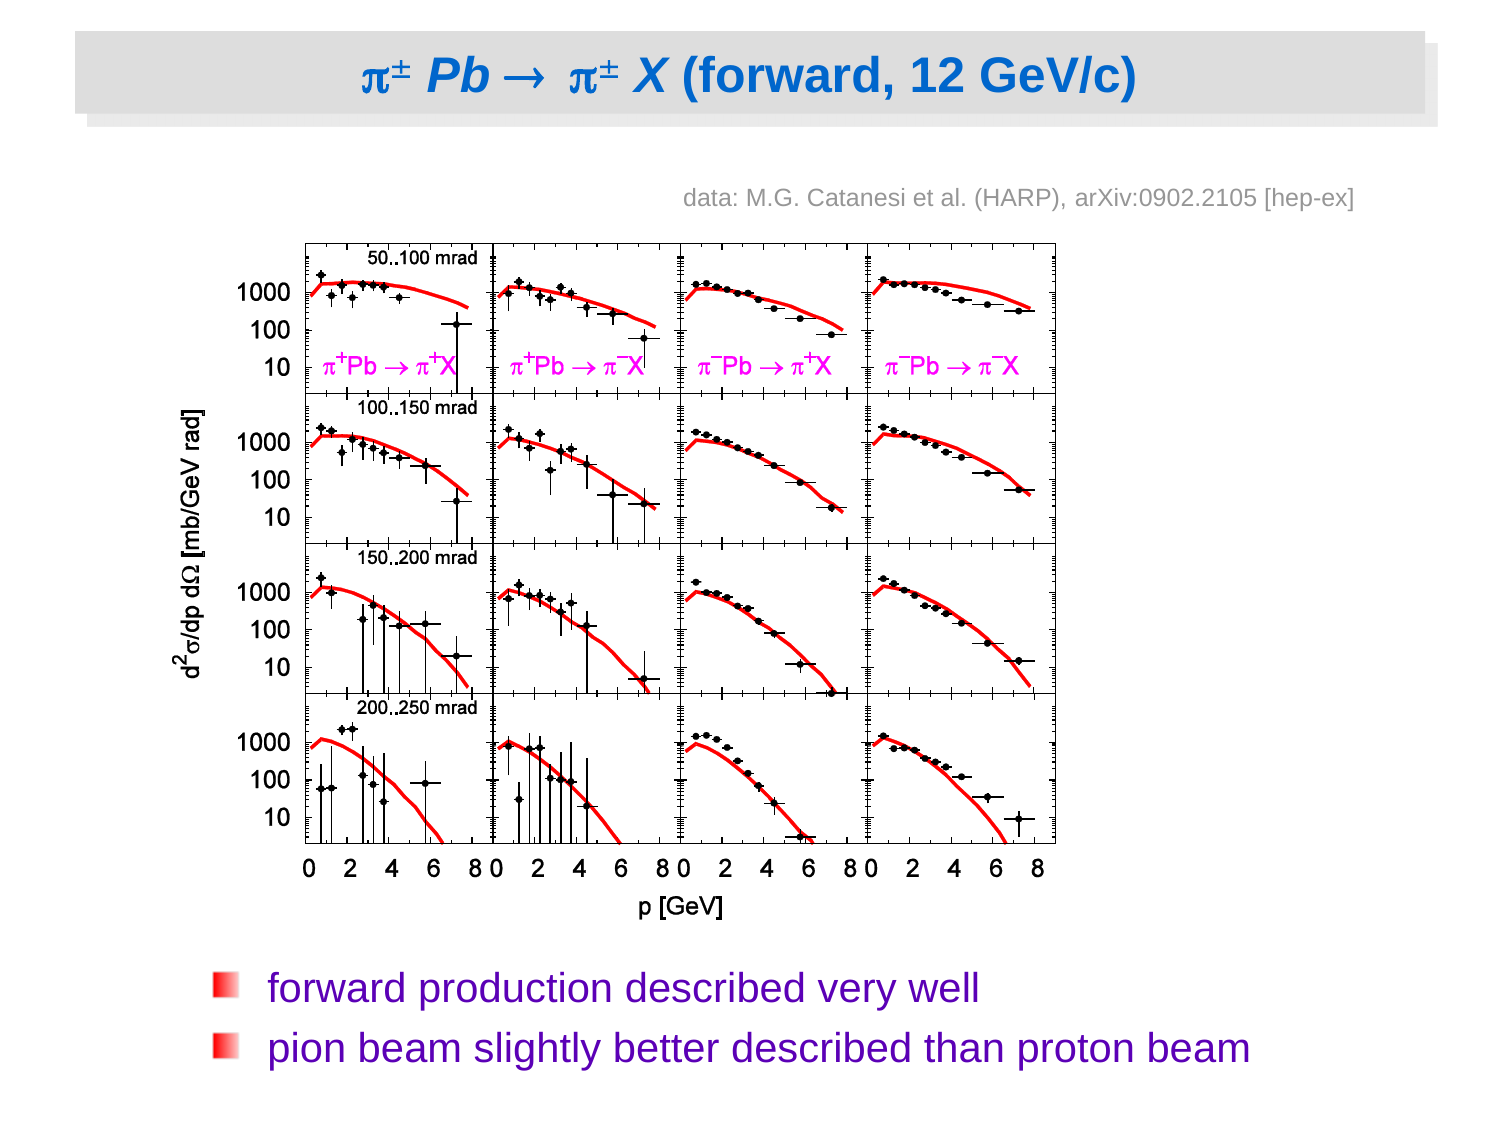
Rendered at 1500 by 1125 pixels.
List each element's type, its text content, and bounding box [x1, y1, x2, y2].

text_box data: M.G. Catanesi et al. (HARP), arXiv:0902.2105 [hep-ex] [668, 173, 1483, 219]
picture [170, 241, 1058, 923]
picture [211, 1031, 242, 1062]
picture [211, 970, 242, 1001]
text_box forward production described very well pion beam slightly better described than proton beam [196, 953, 1310, 1080]
text_box p± Pb  p± X (forward, 12 GeV/c) [75, 31, 1426, 114]
